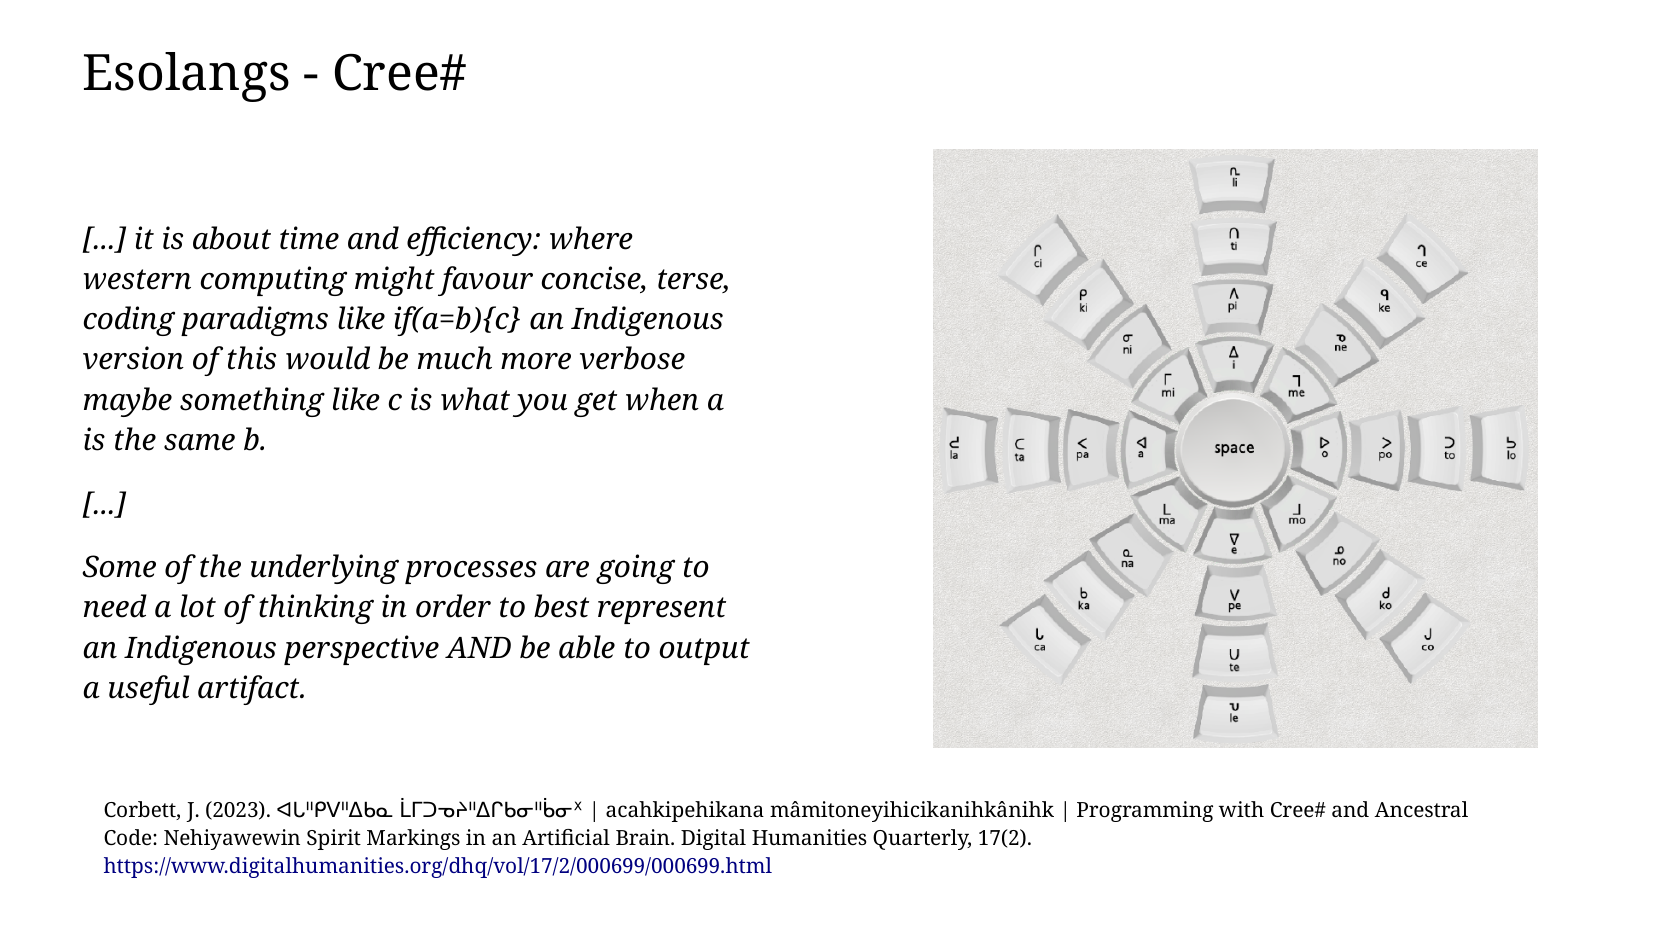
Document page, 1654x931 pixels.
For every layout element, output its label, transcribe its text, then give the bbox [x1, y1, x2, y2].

title Esolangs - Cree# [82, 37, 1571, 193]
text_box Corbett, J. (2023). ᐊᒐᐦᑭᐯᐦᐃᑲᓇ ᒫᒥᑐᓀᔨᐦᐃᒋᑲᓂᐦᑳᓂᕽ | acahkipehikana mâmitoneyihicikanihkânihk | Programming with Cree# and Ancestral Code: Nehiyawewin Spirit Markings in an Artificial Brain. Digital Humanities Quarterly, 17(2). https://www.digitalhumanities.org/dhq/vol/17/2/000699/000699.html [88, 787, 1538, 888]
list [...] it is about time and efficiency: where western computing might favour concise, terse, coding paradigms like if(a=b){c} an Indigenous version of this would be much more verbose maybe something like c is what you get when a is the same b. [...] Some of the underlying processes are going to need a lot of thinking in order to best represent an Indigenous perspective AND be able to output a useful artifact. [82, 217, 751, 713]
picture [933, 149, 1538, 748]
